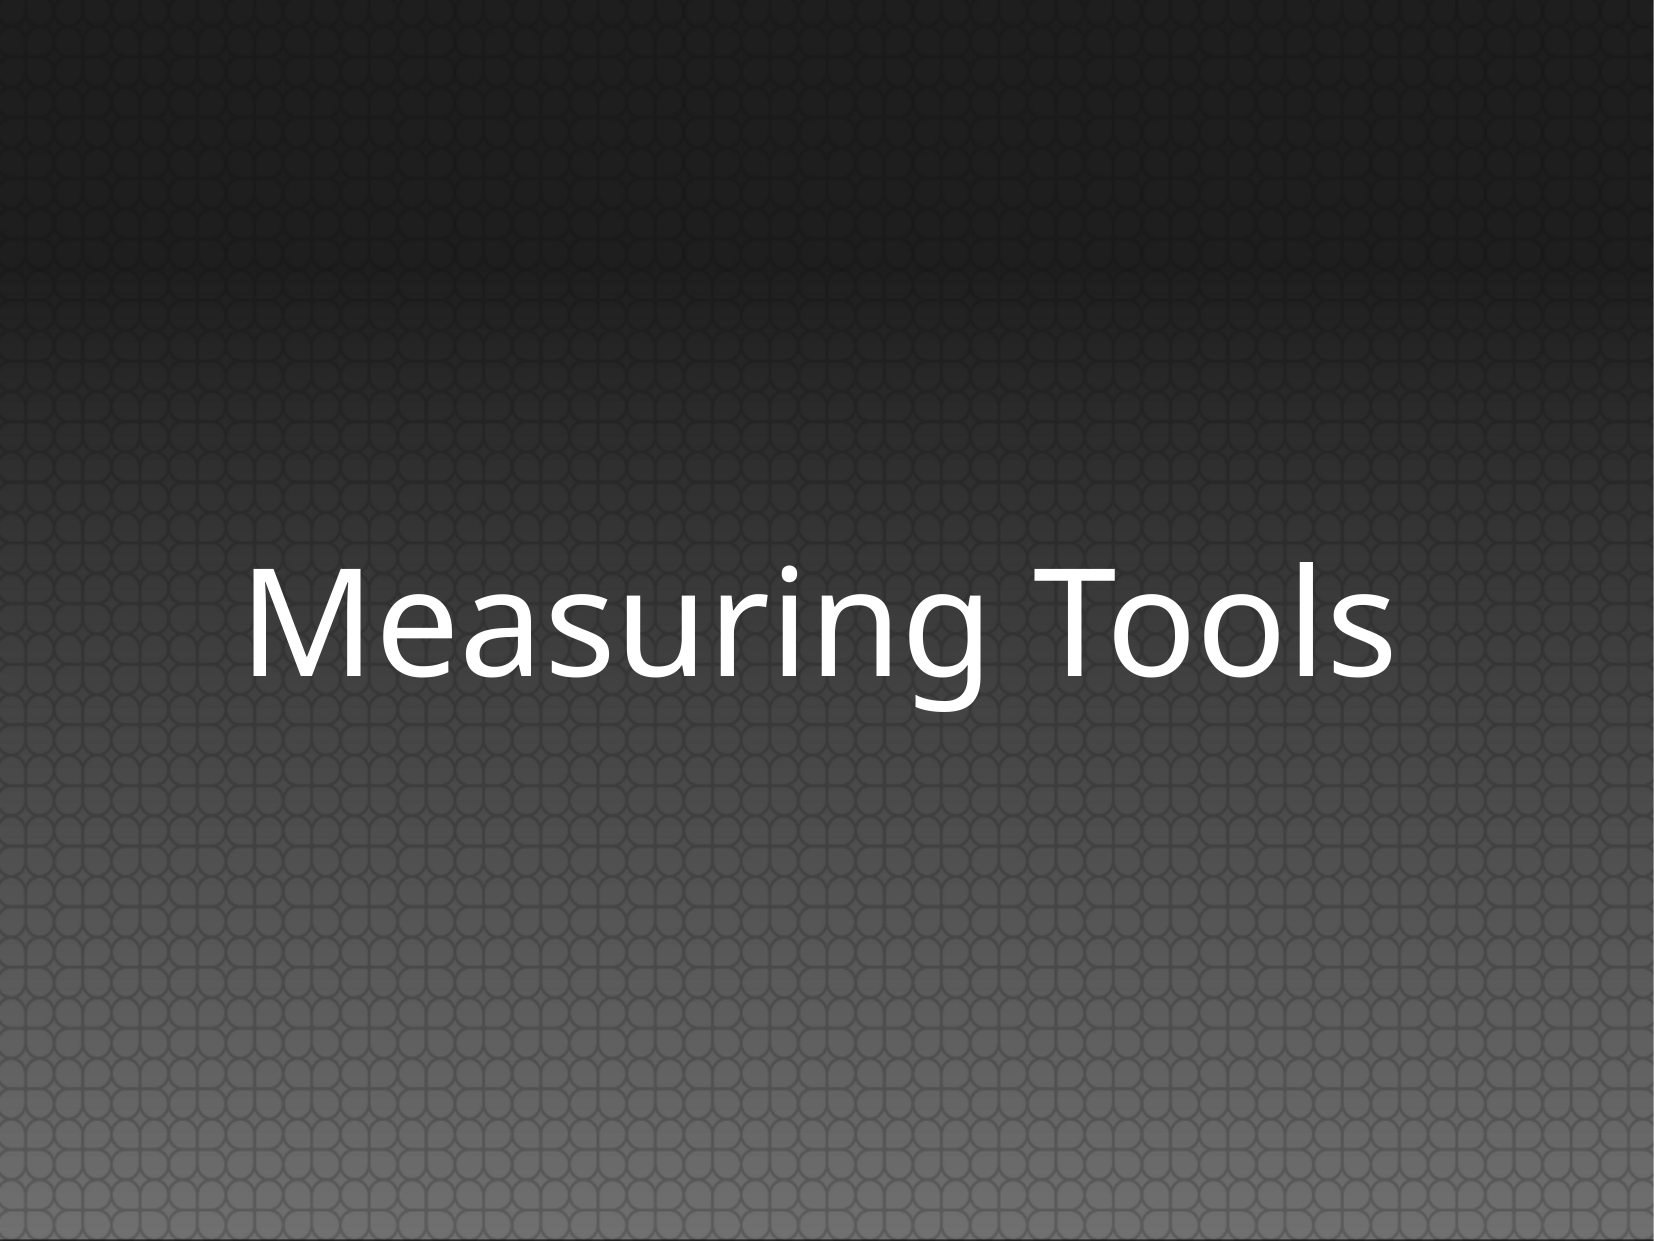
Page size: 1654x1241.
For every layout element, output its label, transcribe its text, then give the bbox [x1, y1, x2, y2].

title Measuring Tools [75, 525, 1564, 713]
picture [0, 0, 1654, 1241]
